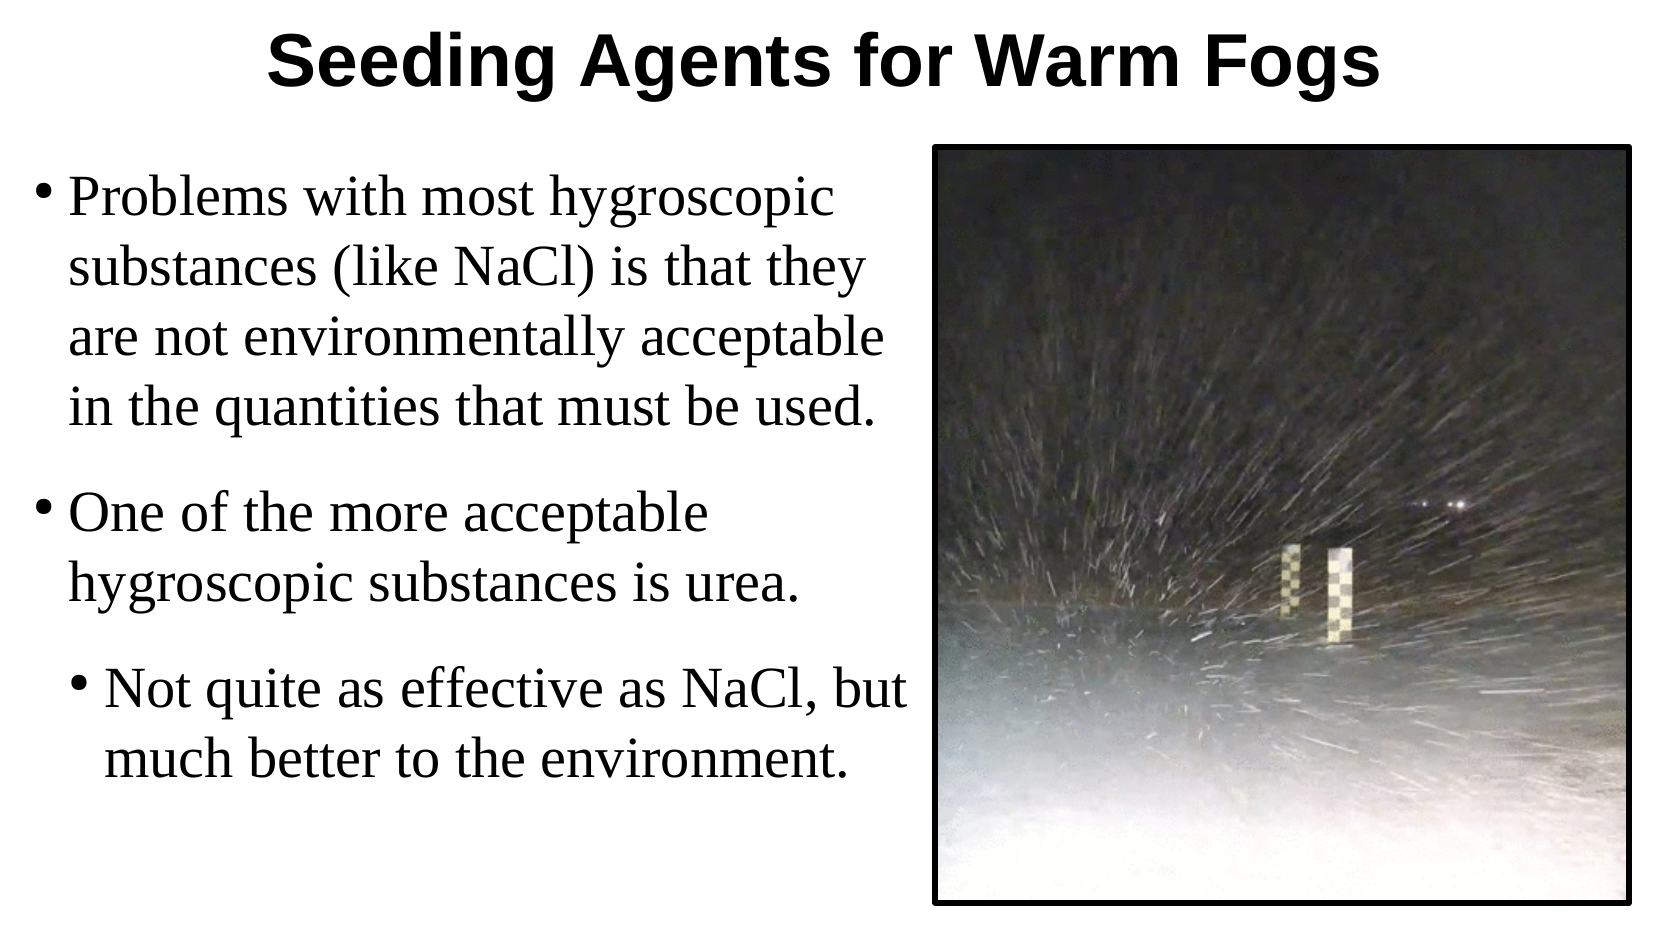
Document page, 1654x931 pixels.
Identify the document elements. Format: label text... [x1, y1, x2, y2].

text_box Problems with most hygroscopic substances (like NaCl) is that they are not environmentally acceptable in the quantities that must be used. One of the more acceptable hygroscopic substances is urea. Not quite as effective as NaCl, but much better to the environment. [4, 149, 932, 797]
picture [938, 150, 1626, 901]
title Seeding Agents for Warm Fogs [0, 5, 1654, 107]
